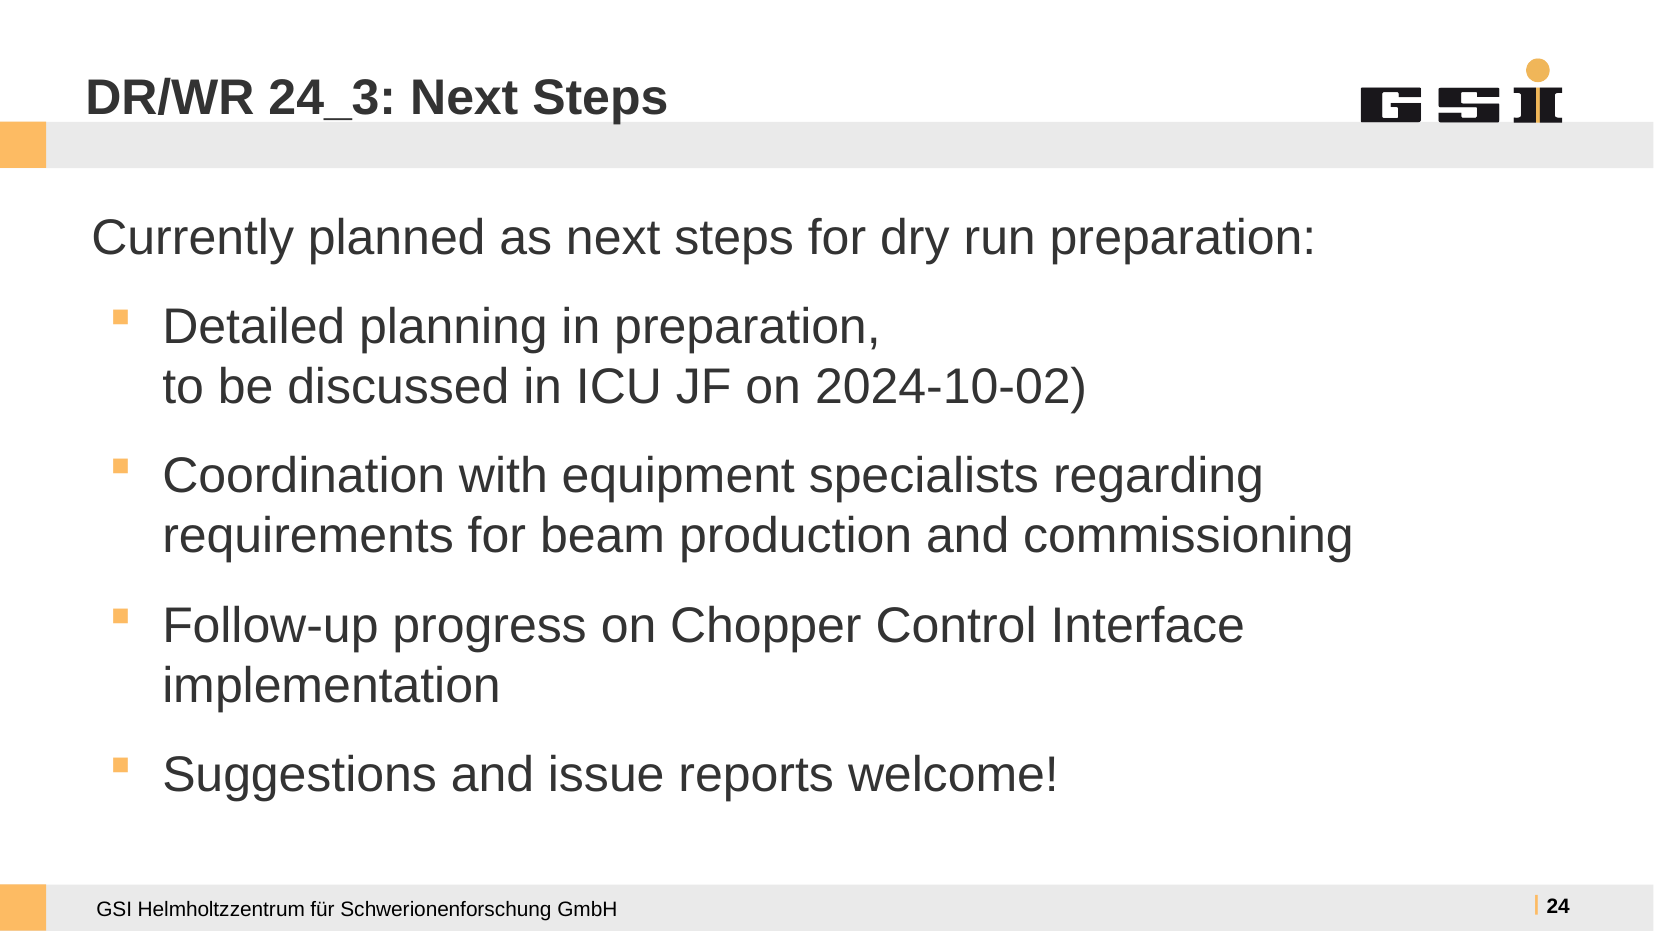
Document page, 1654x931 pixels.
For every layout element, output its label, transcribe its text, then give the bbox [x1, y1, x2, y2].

list Currently planned as next steps for dry run preparation: Detailed planning in preparation, to be discussed in ICU JF on 2024-10-02) Coordination with equipment specialists regarding requirements for beam production and commissioning Follow-up progress on Chopper Control Interface implementation Suggestions and issue reports welcome! [76, 196, 1562, 862]
title DR/WR 24_3: Next Steps [70, 55, 1081, 132]
picture [1359, 56, 1564, 125]
